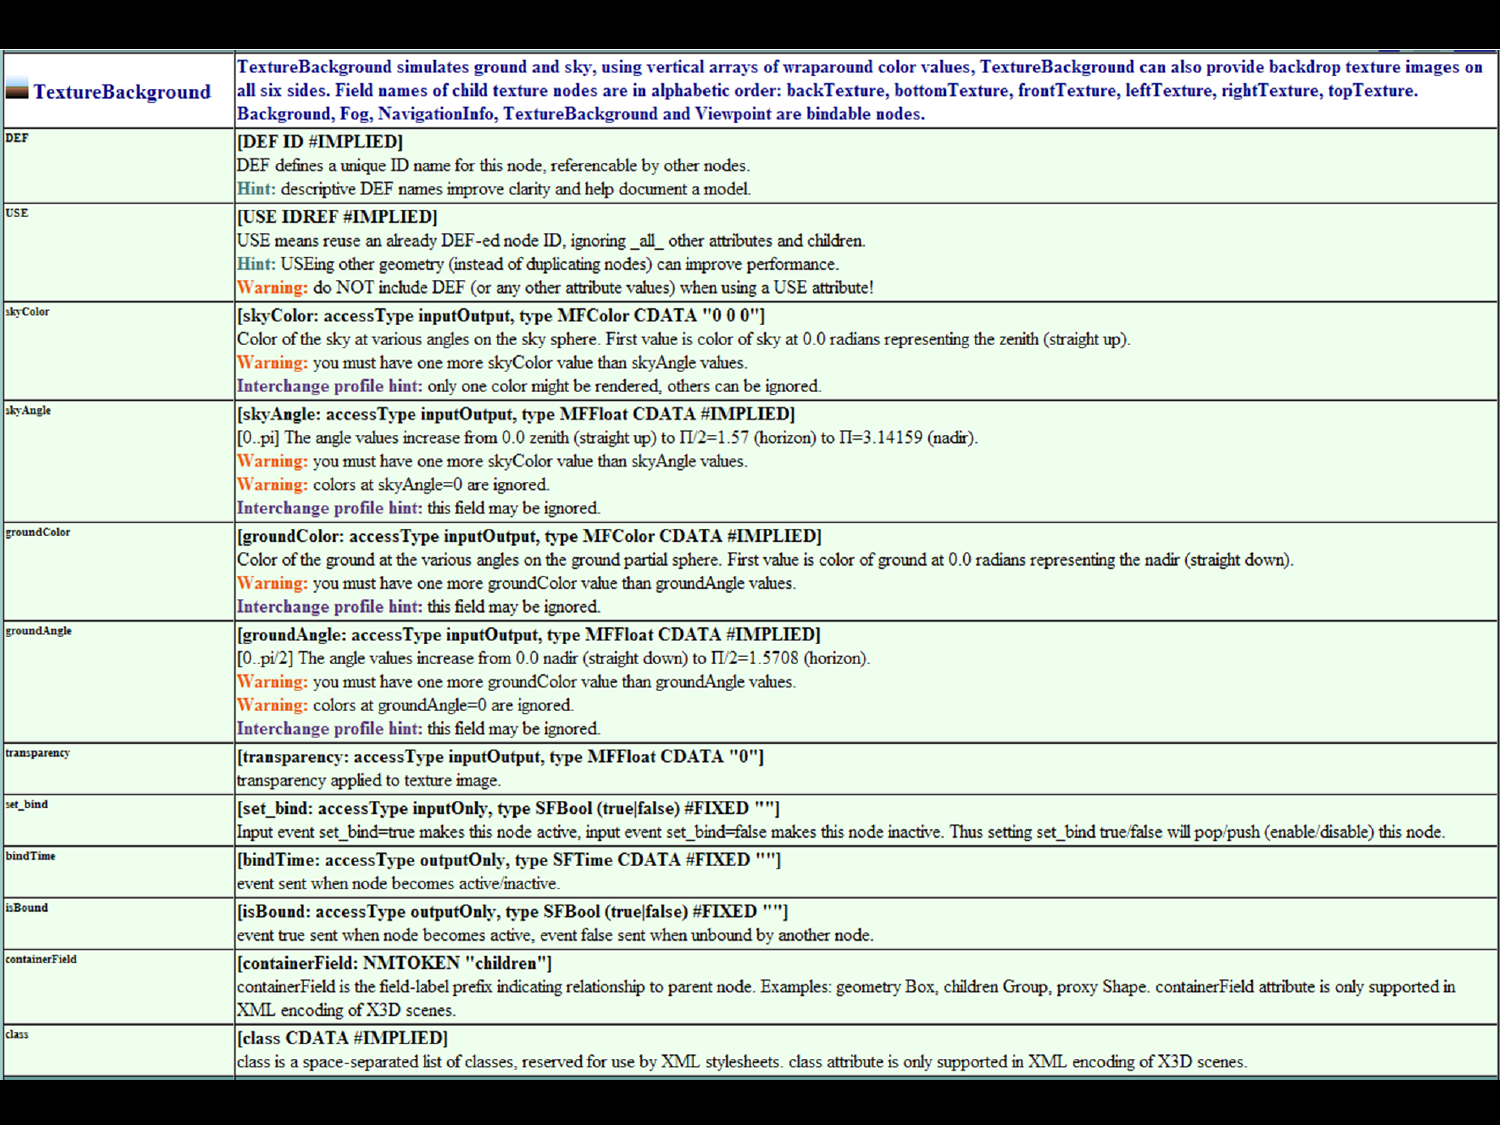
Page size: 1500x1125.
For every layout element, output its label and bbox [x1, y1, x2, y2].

text_box [0, 0, 1500, 49]
text_box [0, 1080, 1500, 1125]
picture [0, 49, 1500, 1080]
